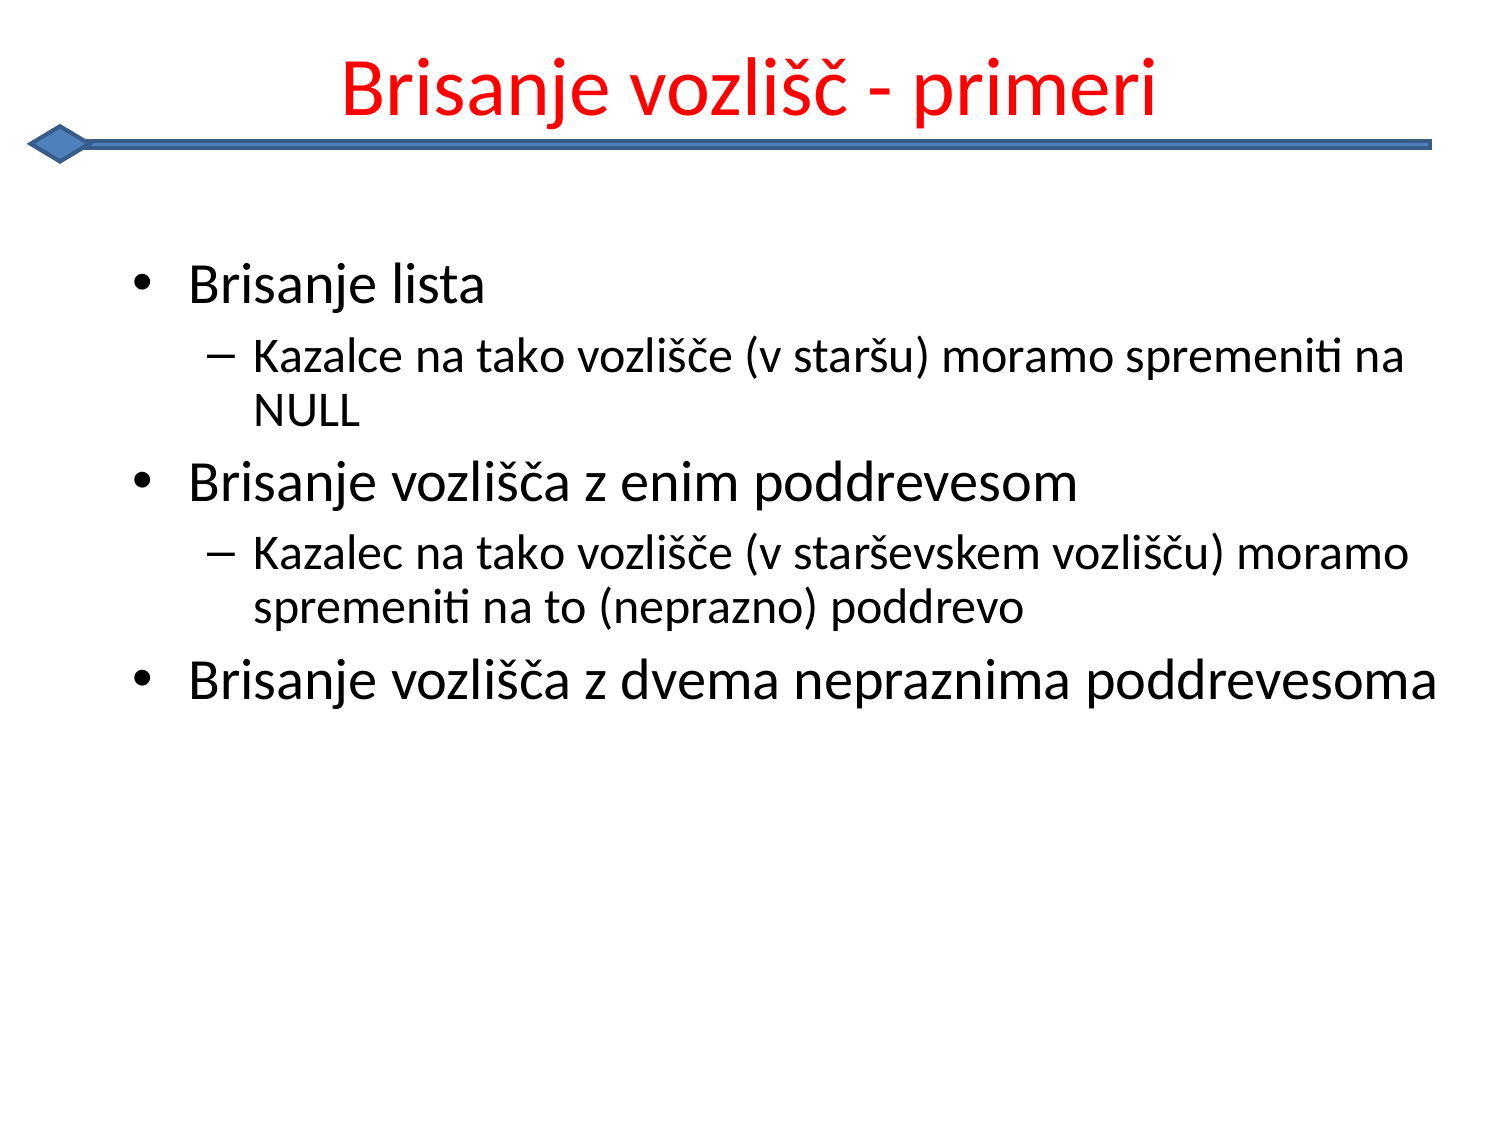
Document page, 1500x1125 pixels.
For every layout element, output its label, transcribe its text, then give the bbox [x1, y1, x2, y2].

title Brisanje vozlišč - primeri [75, 23, 1426, 141]
list Brisanje lista Kazalce na tako vozlišče (v staršu) moramo spremeniti na NULL Brisanje vozlišča z enim poddrevesom Kazalec na tako vozlišče (v starševskem vozlišču) moramo spremeniti na to (neprazno) poddrevo Brisanje vozlišča z dvema nepraznima poddrevesoma [117, 246, 1468, 972]
